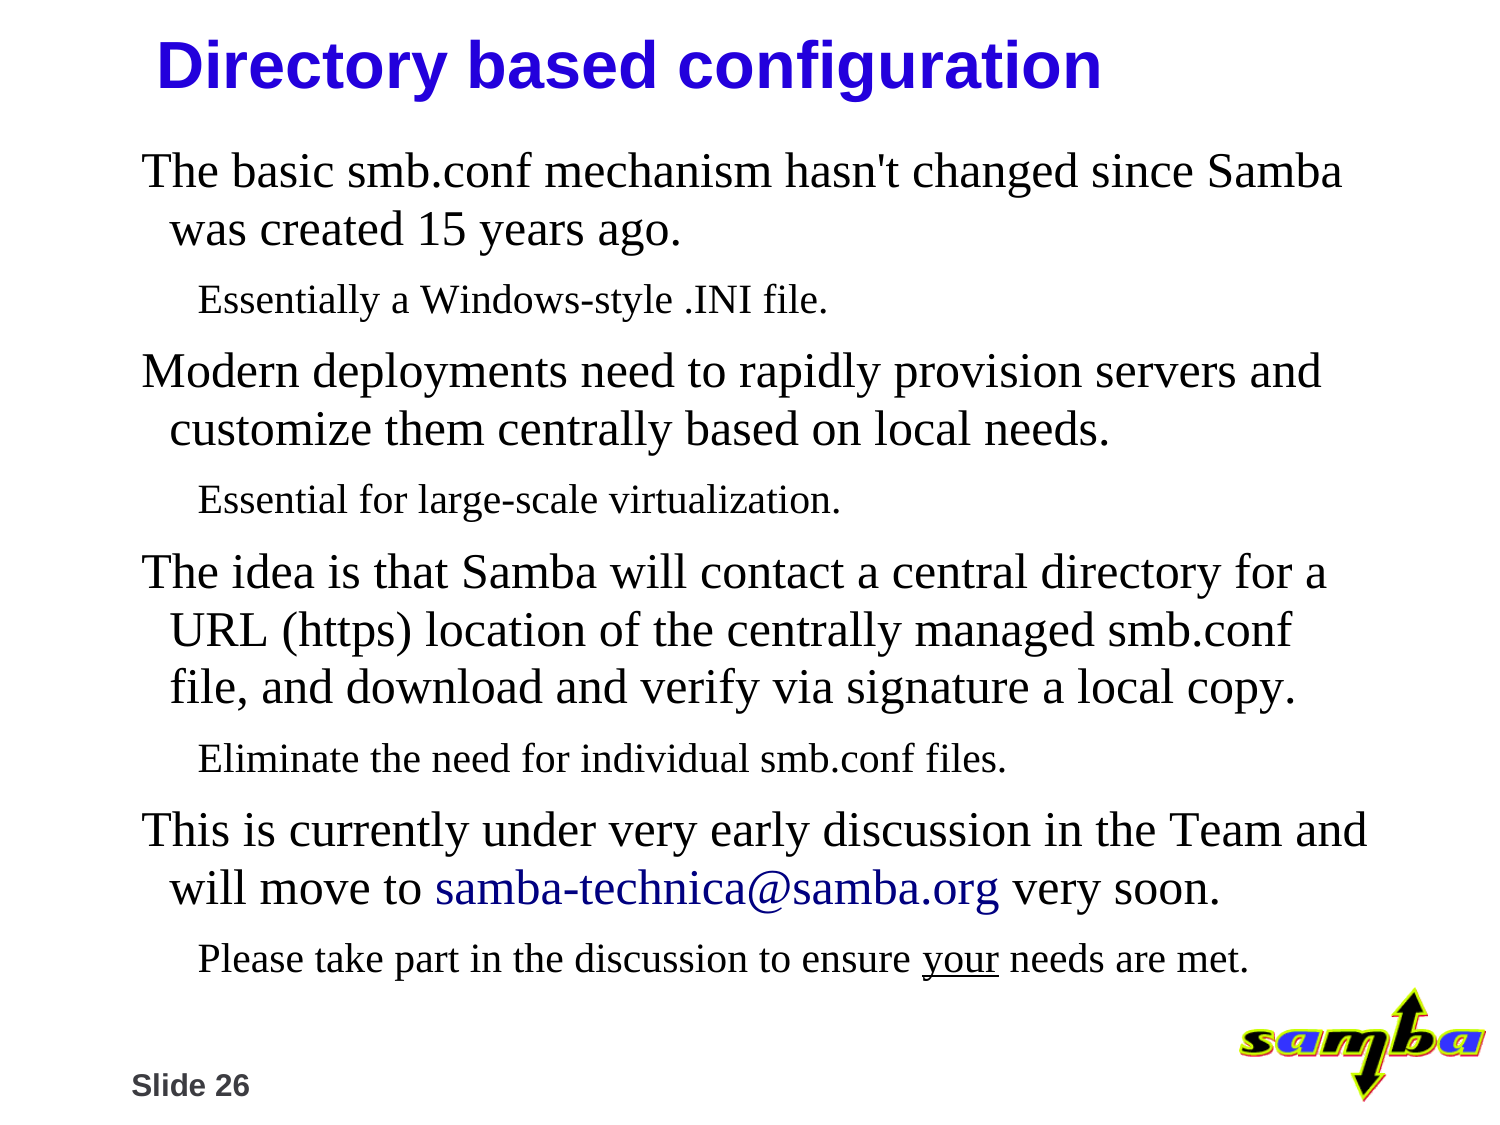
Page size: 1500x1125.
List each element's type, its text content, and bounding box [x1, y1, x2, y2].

list The basic smb.conf mechanism hasn't changed since Samba was created 15 years ago. Essentially a Windows-style .INI file. Modern deployments need to rapidly provision servers and customize them centrally based on local needs. Essential for large-scale virtualization. The idea is that Samba will contact a central directory for a URL (https) location of the centrally managed smb.conf file, and download and verify via signature a local copy. Eliminate the need for individual smb.conf files. This is currently under very early discussion in the Team and will move to samba-technica@samba.org very soon. Please take part in the discussion to ensure your needs are met. [141, 139, 1382, 1025]
picture [1239, 987, 1486, 1102]
title Directory based configuration [155, 0, 1385, 149]
